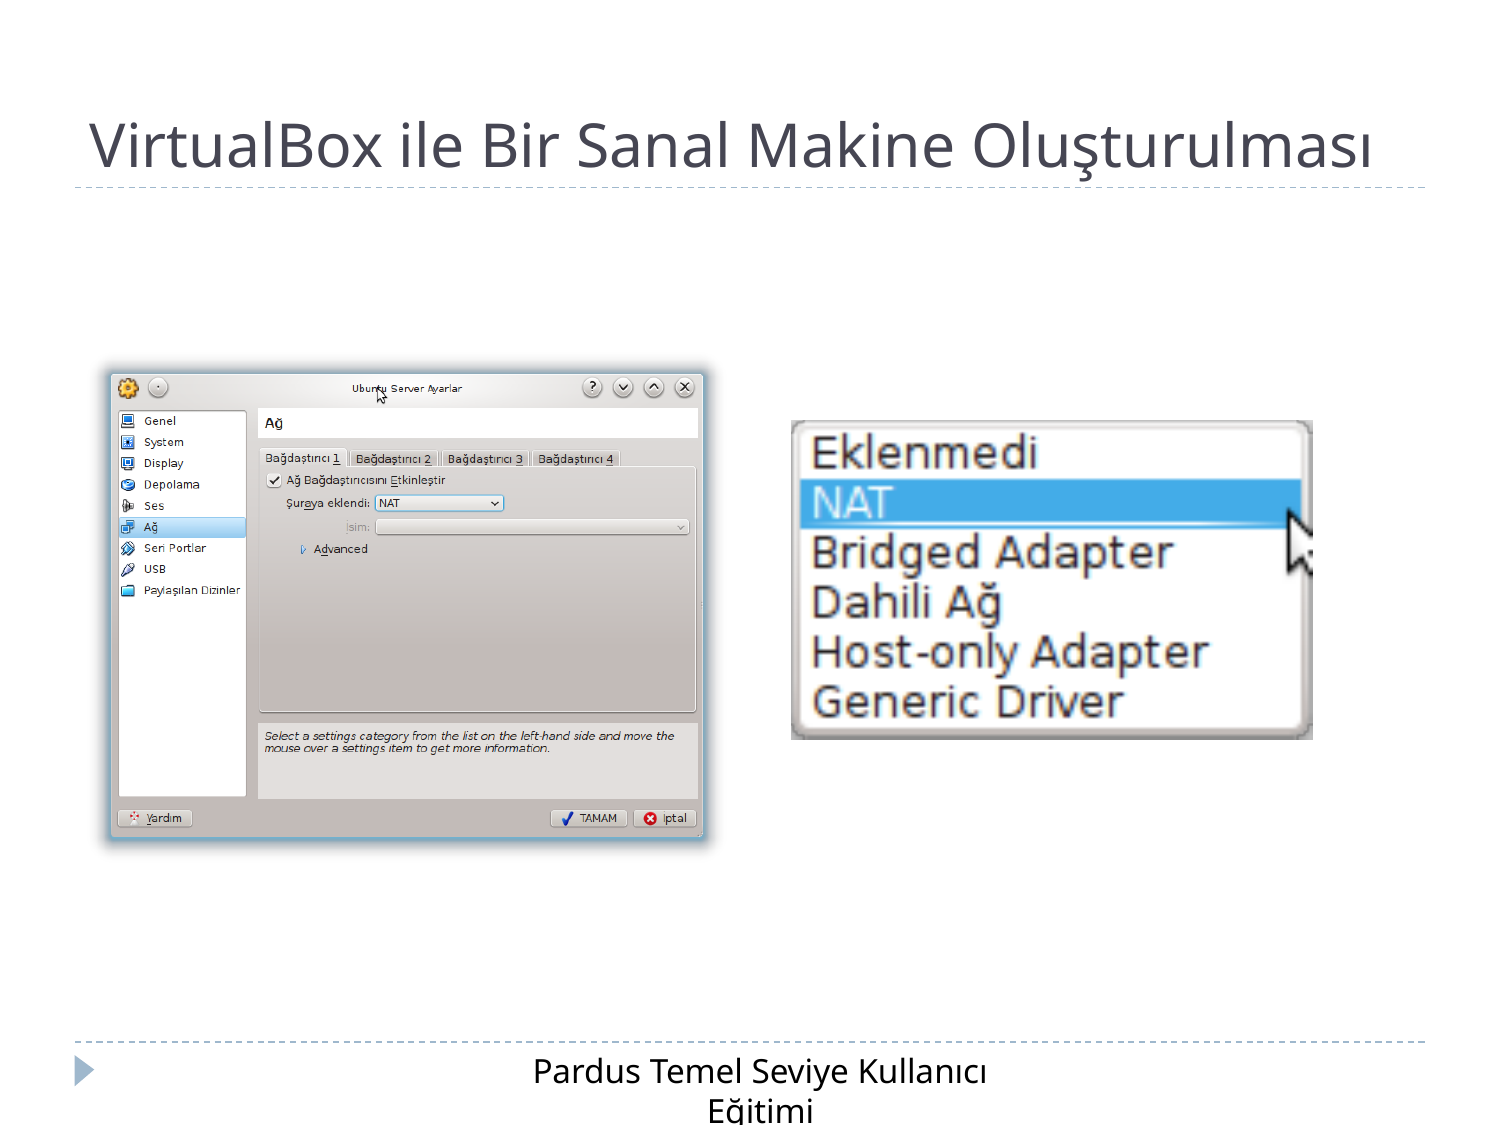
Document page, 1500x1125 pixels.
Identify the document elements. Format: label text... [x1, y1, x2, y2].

picture [75, 338, 738, 872]
picture [791, 420, 1313, 740]
title VirtualBox ile Bir Sanal Makine Oluşturulması [75, 37, 1425, 188]
